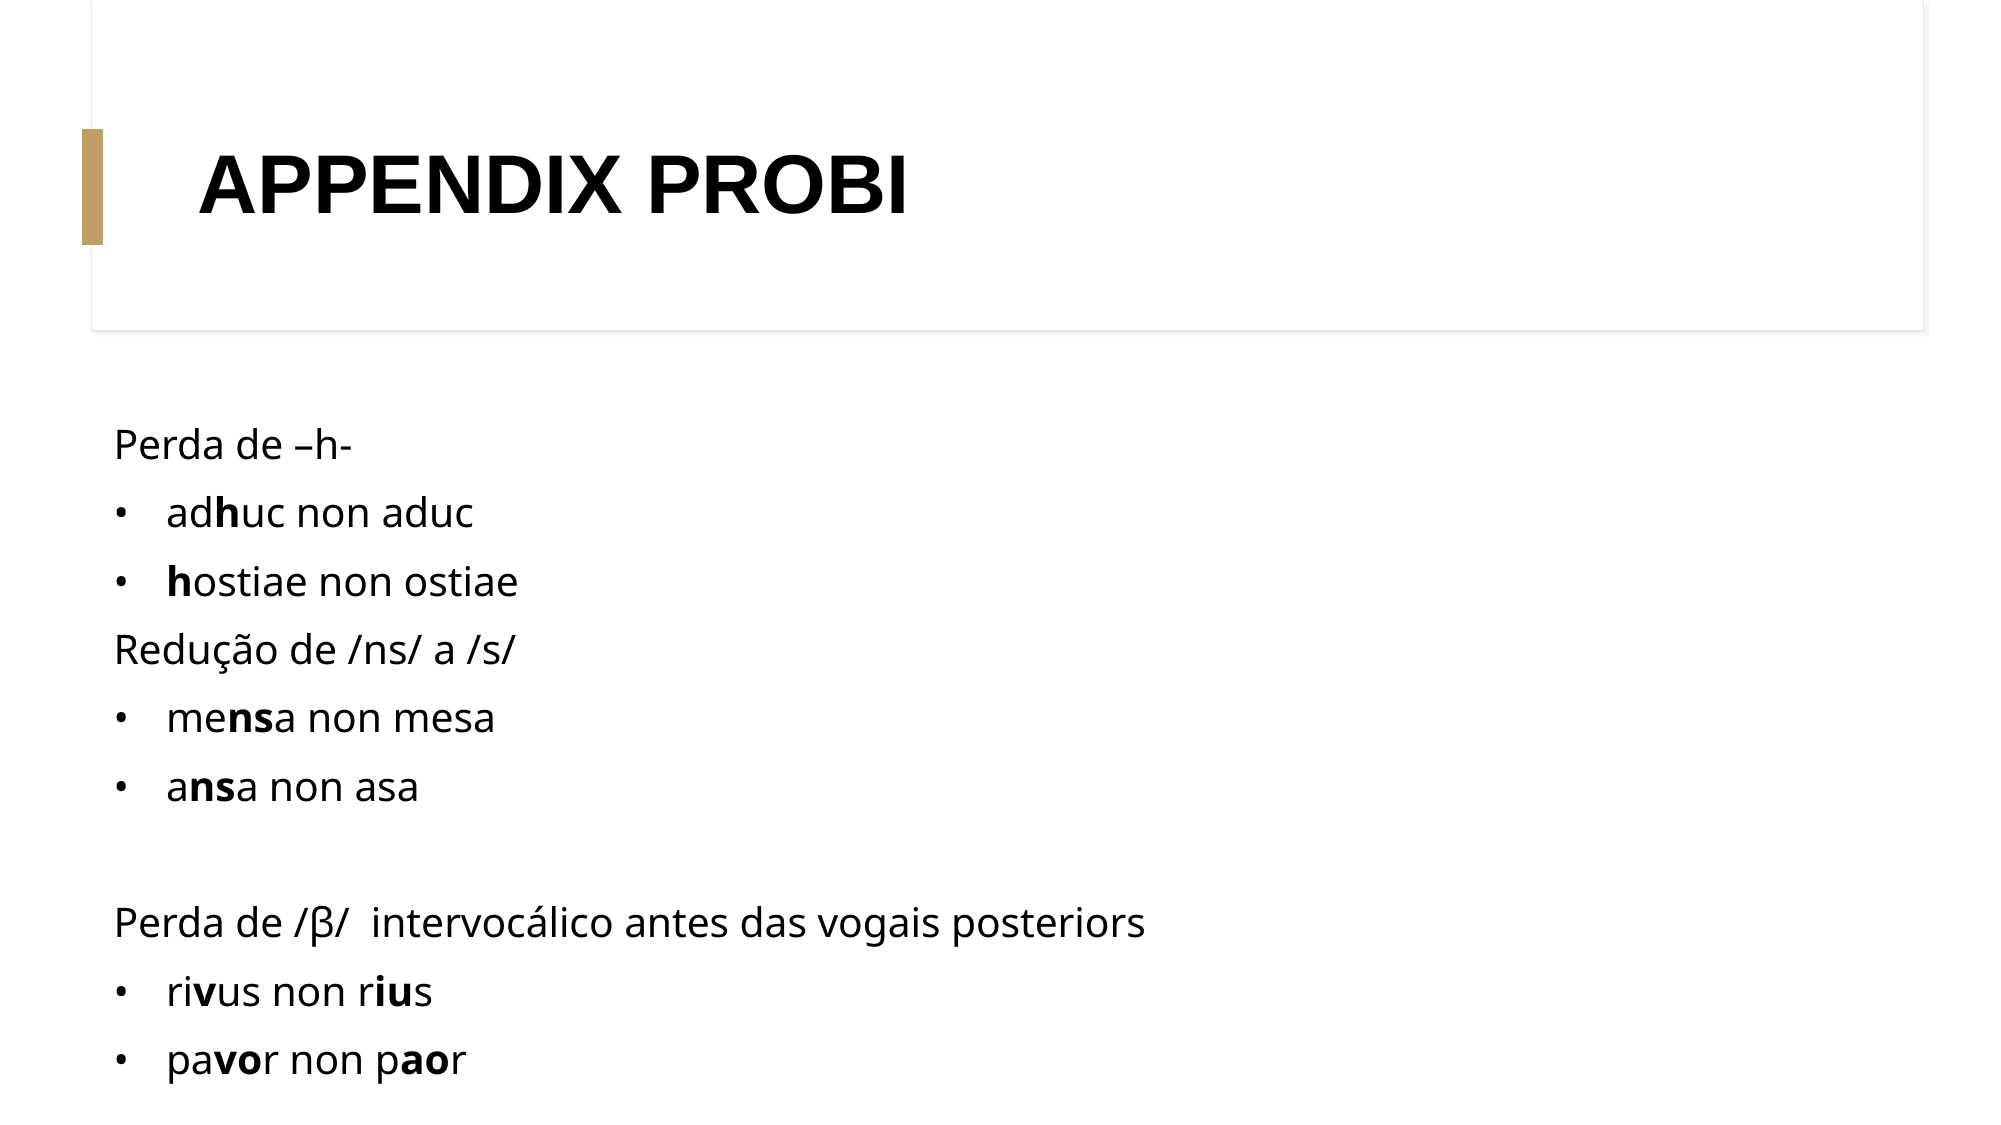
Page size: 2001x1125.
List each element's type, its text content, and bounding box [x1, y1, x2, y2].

list Perda de –h- • adhuc non aduc • hostiae non ostiae Redução de /ns/ a /s/ • mensa non mesa • ansa non asa Perda de /β/ intervocálico antes das vogais posteriors • rivus non rius • pavor non paor [98, 406, 1852, 1100]
title APPENDIX PROBI [183, 90, 1852, 284]
